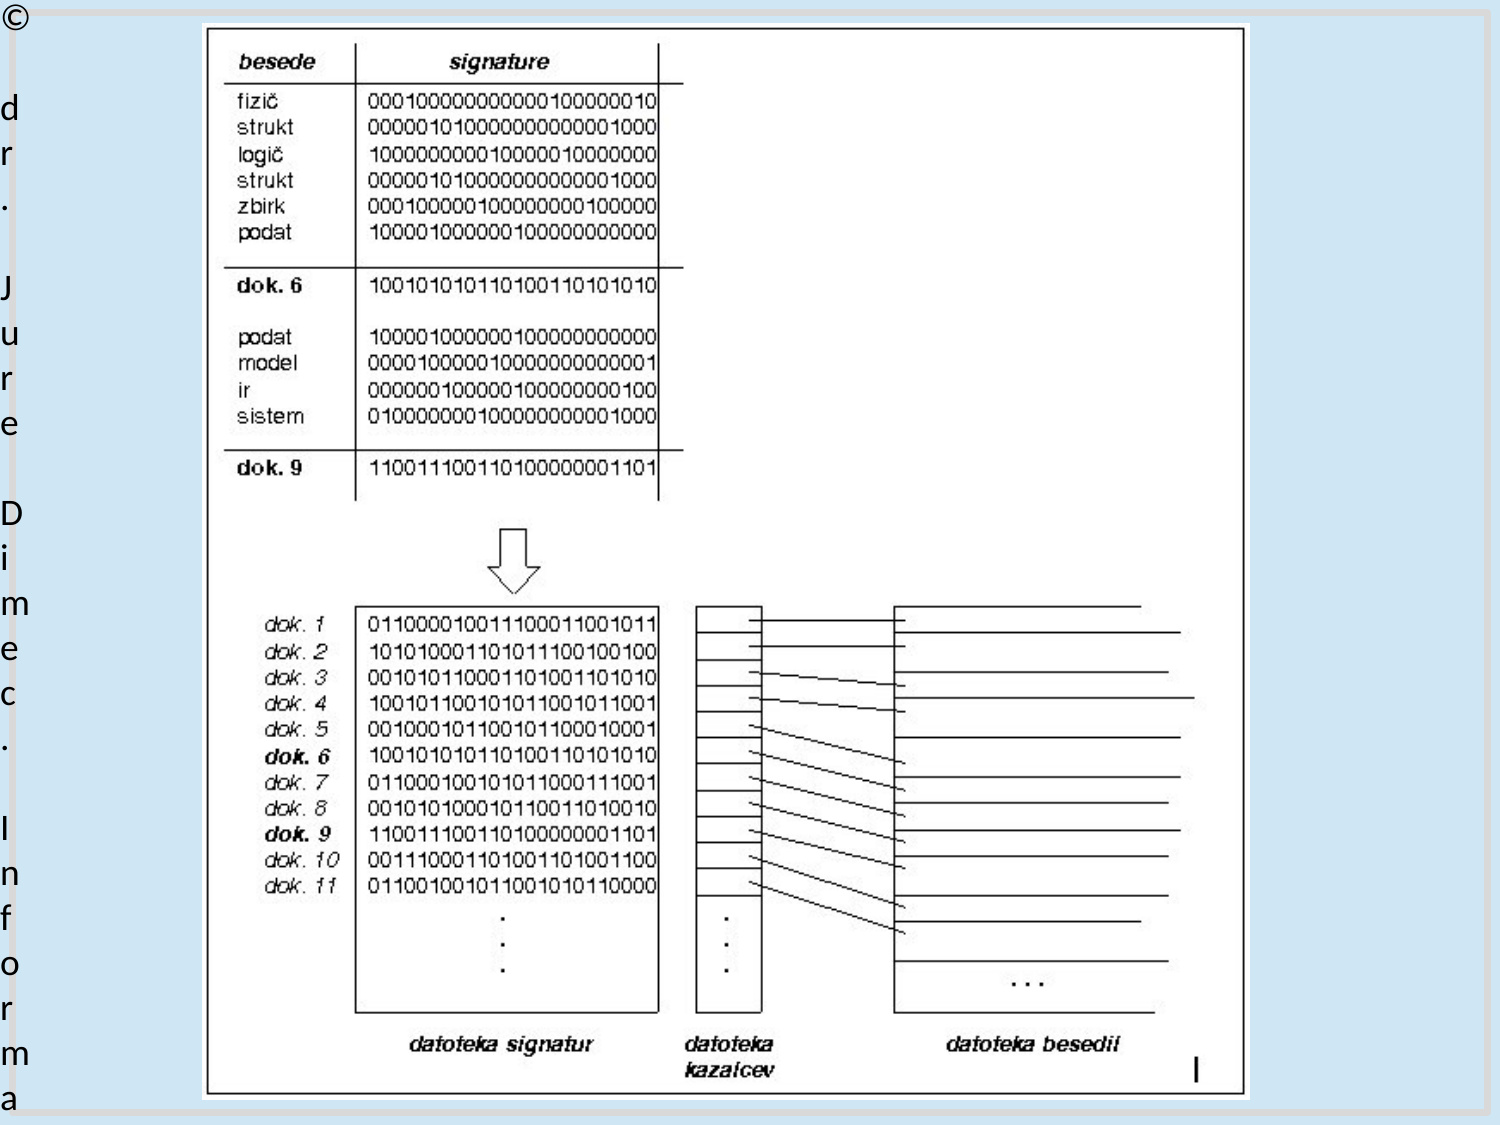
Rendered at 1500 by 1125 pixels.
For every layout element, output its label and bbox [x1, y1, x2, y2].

picture [202, 23, 1250, 1100]
